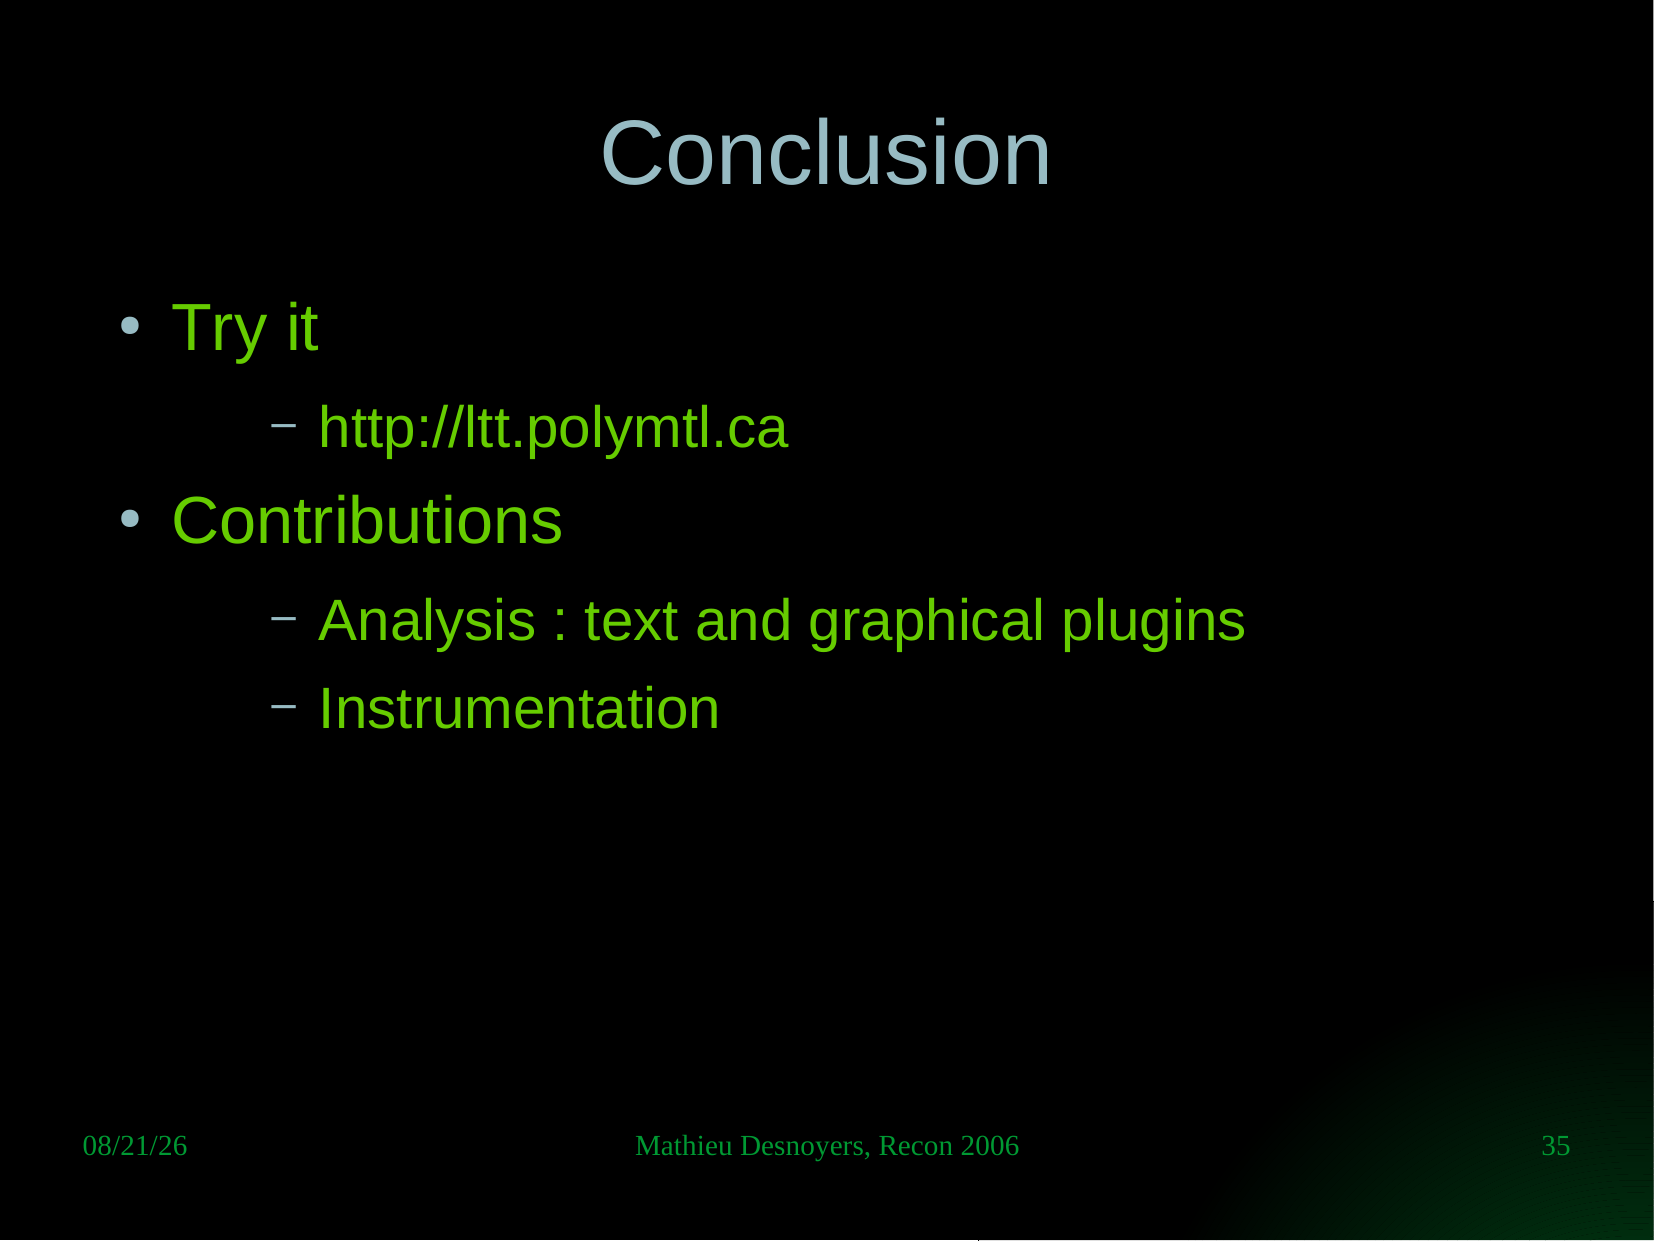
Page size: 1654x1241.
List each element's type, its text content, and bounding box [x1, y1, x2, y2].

list Try it http://ltt.polymtl.ca Contributions Analysis : text and graphical plugins Instrumentation [82, 290, 1571, 1109]
title Conclusion [82, 49, 1571, 257]
